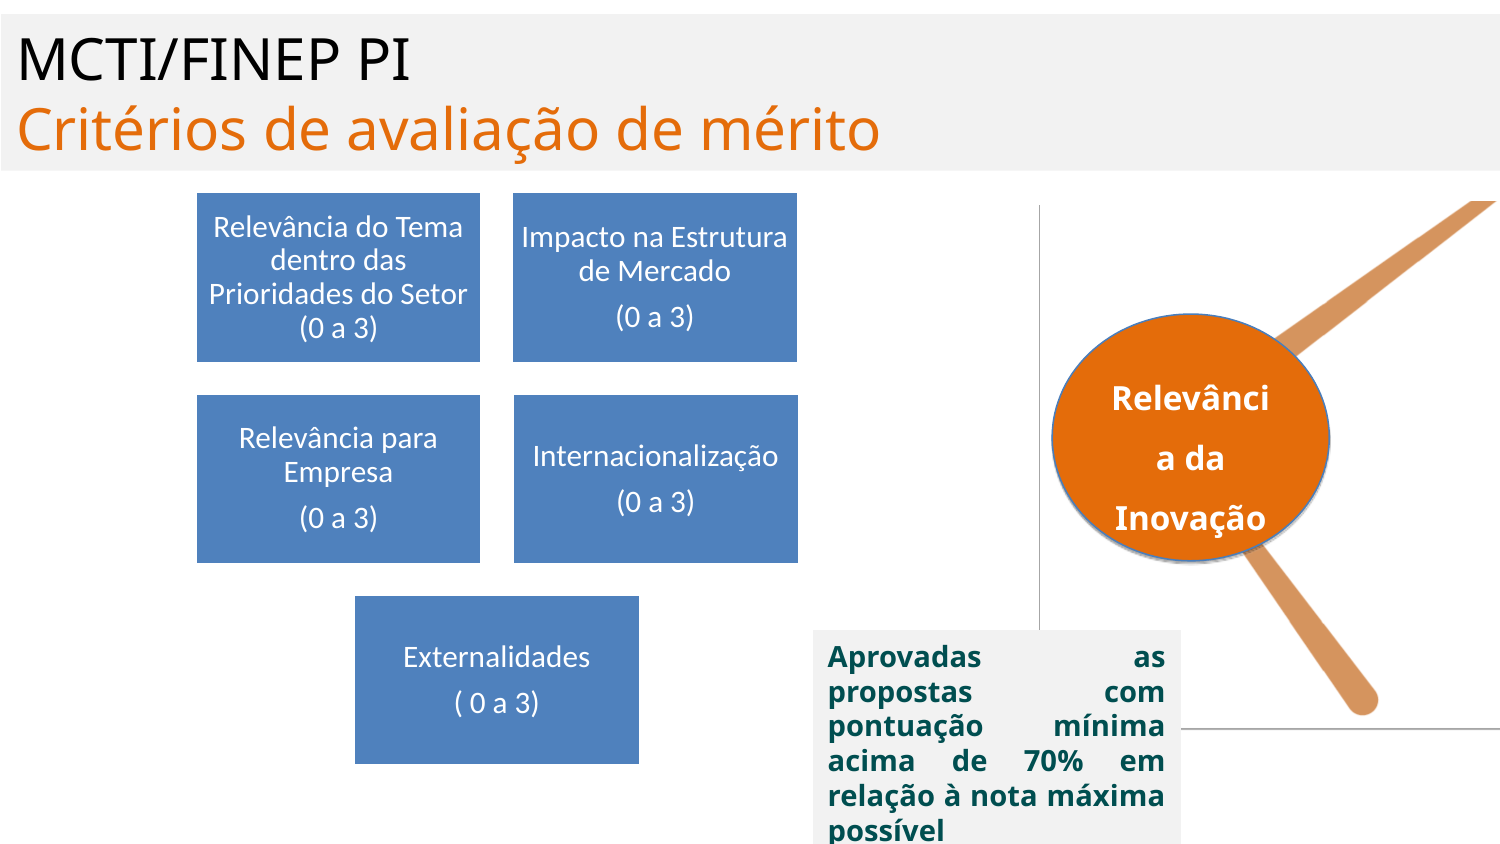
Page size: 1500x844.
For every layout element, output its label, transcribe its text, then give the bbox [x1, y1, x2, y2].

text_box Externalidades ( 0 a 3) [352, 593, 641, 767]
text_box Impacto na Estrutura de Mercado (0 a 3) [511, 191, 799, 364]
text_box Aprovadas as propostas com pontuação mínima acima de 70% em relação à nota máxima possível [813, 630, 1181, 844]
text_box Internacionalização (0 a 3) [511, 392, 800, 566]
text_box Relevância da Inovação [1052, 314, 1330, 561]
picture [1039, 201, 1500, 729]
text_box Relevância do Tema dentro das Prioridades do Setor (0 a 3) [194, 191, 483, 364]
text_box MCTI/FINEP PI Critérios de avaliação de mérito [1, 14, 1500, 171]
text_box Relevância para Empresa (0 a 3) [194, 392, 483, 566]
